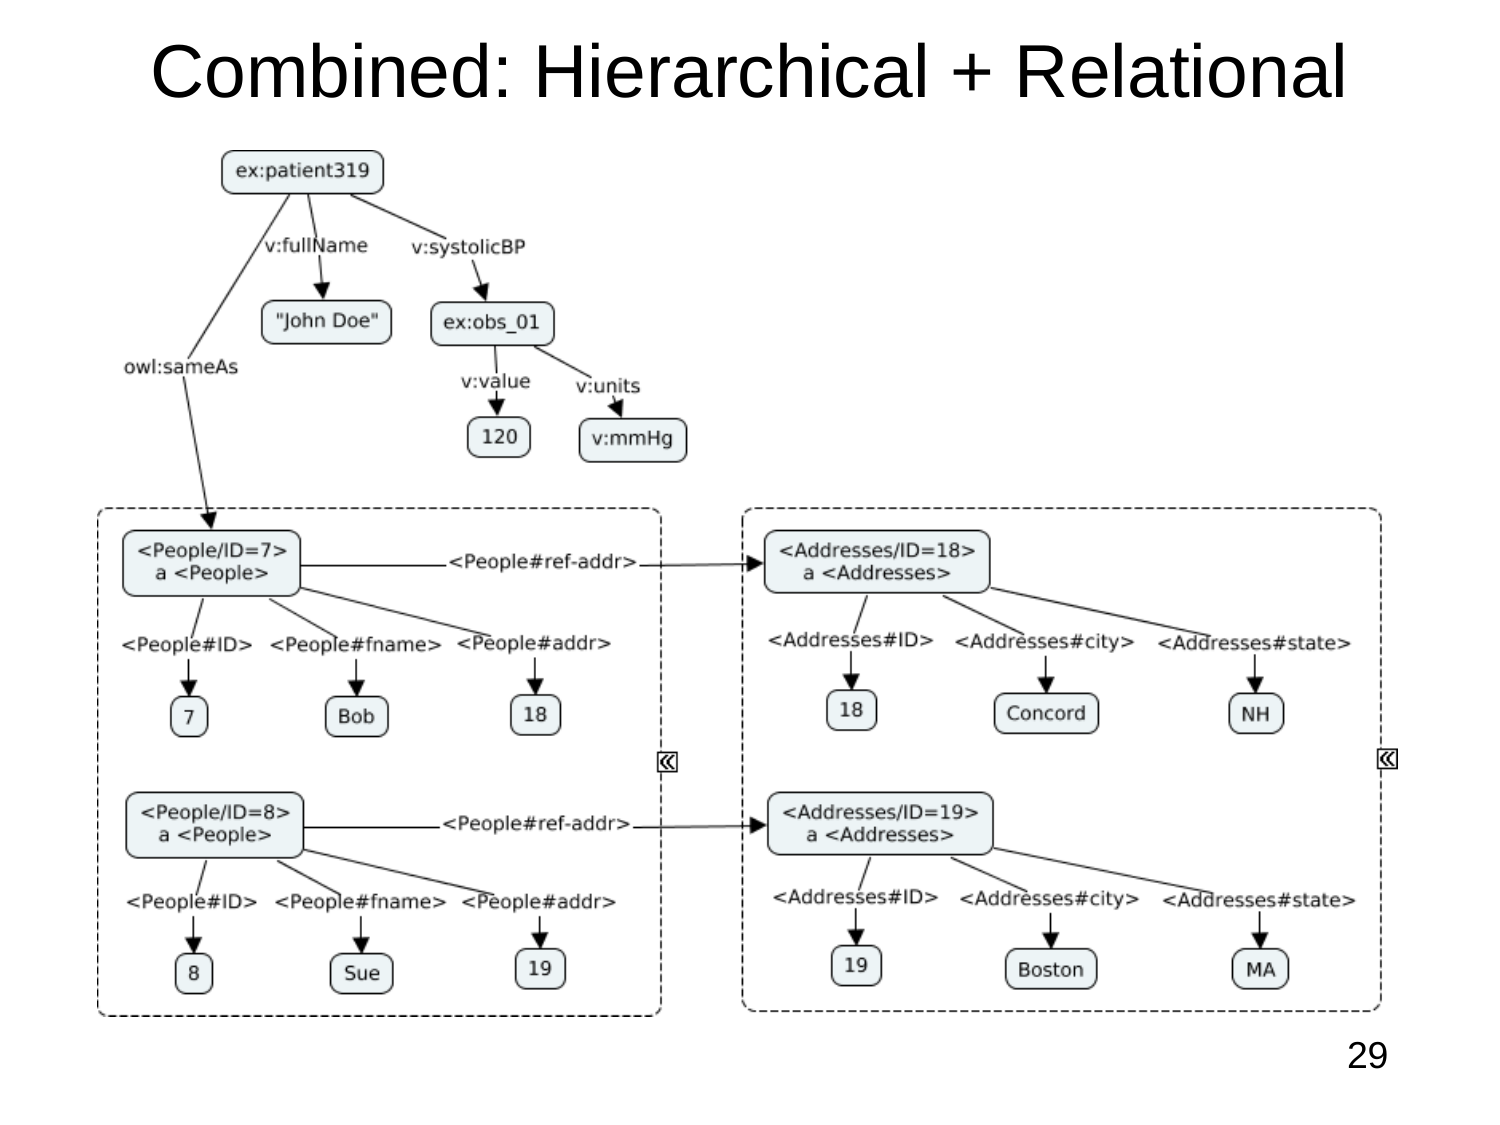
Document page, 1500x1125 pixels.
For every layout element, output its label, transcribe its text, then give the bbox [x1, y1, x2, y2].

title Combined: Hierarchical + Relational [75, 0, 1425, 138]
picture [97, 150, 1398, 1017]
